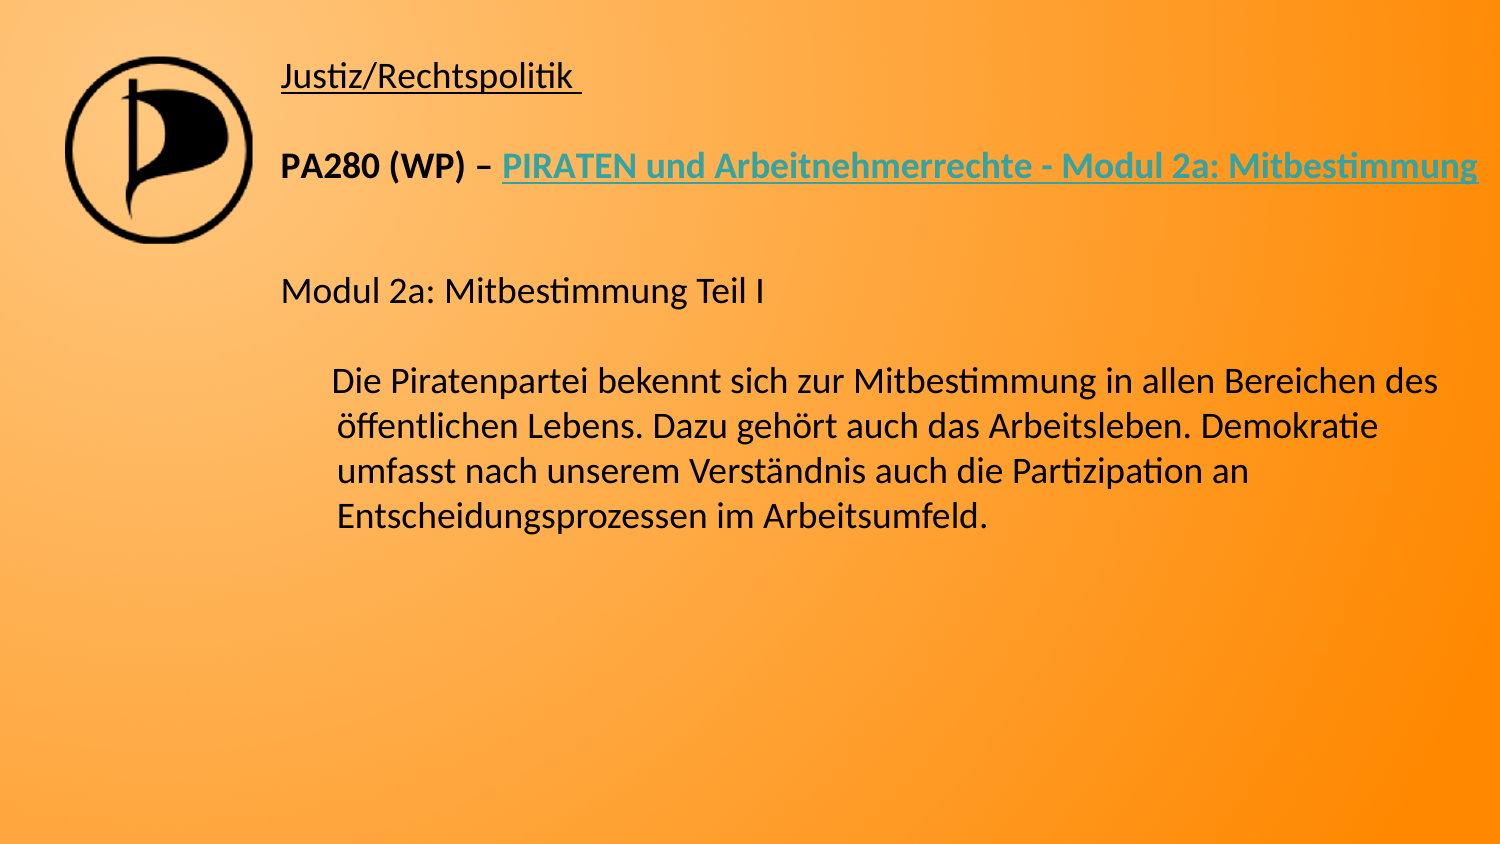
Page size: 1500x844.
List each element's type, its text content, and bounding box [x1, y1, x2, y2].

picture [0, 0, 1500, 844]
text_box Justiz/Rechtspolitik PA280 (WP) – PIRATEN und Arbeitnehmerrechte - Modul 2a: Mitbestimmung Modul 2a: Mitbestimmung Teil I Die Piratenpartei bekennt sich zur Mitbestimmung in allen Bereichen des öffentlichen Lebens. Dazu gehört auch das Arbeitsleben. Demokratie umfasst nach unserem Verständnis auch die Partizipation an Entscheidungsprozessen im Arbeitsumfeld. [265, 43, 1500, 844]
